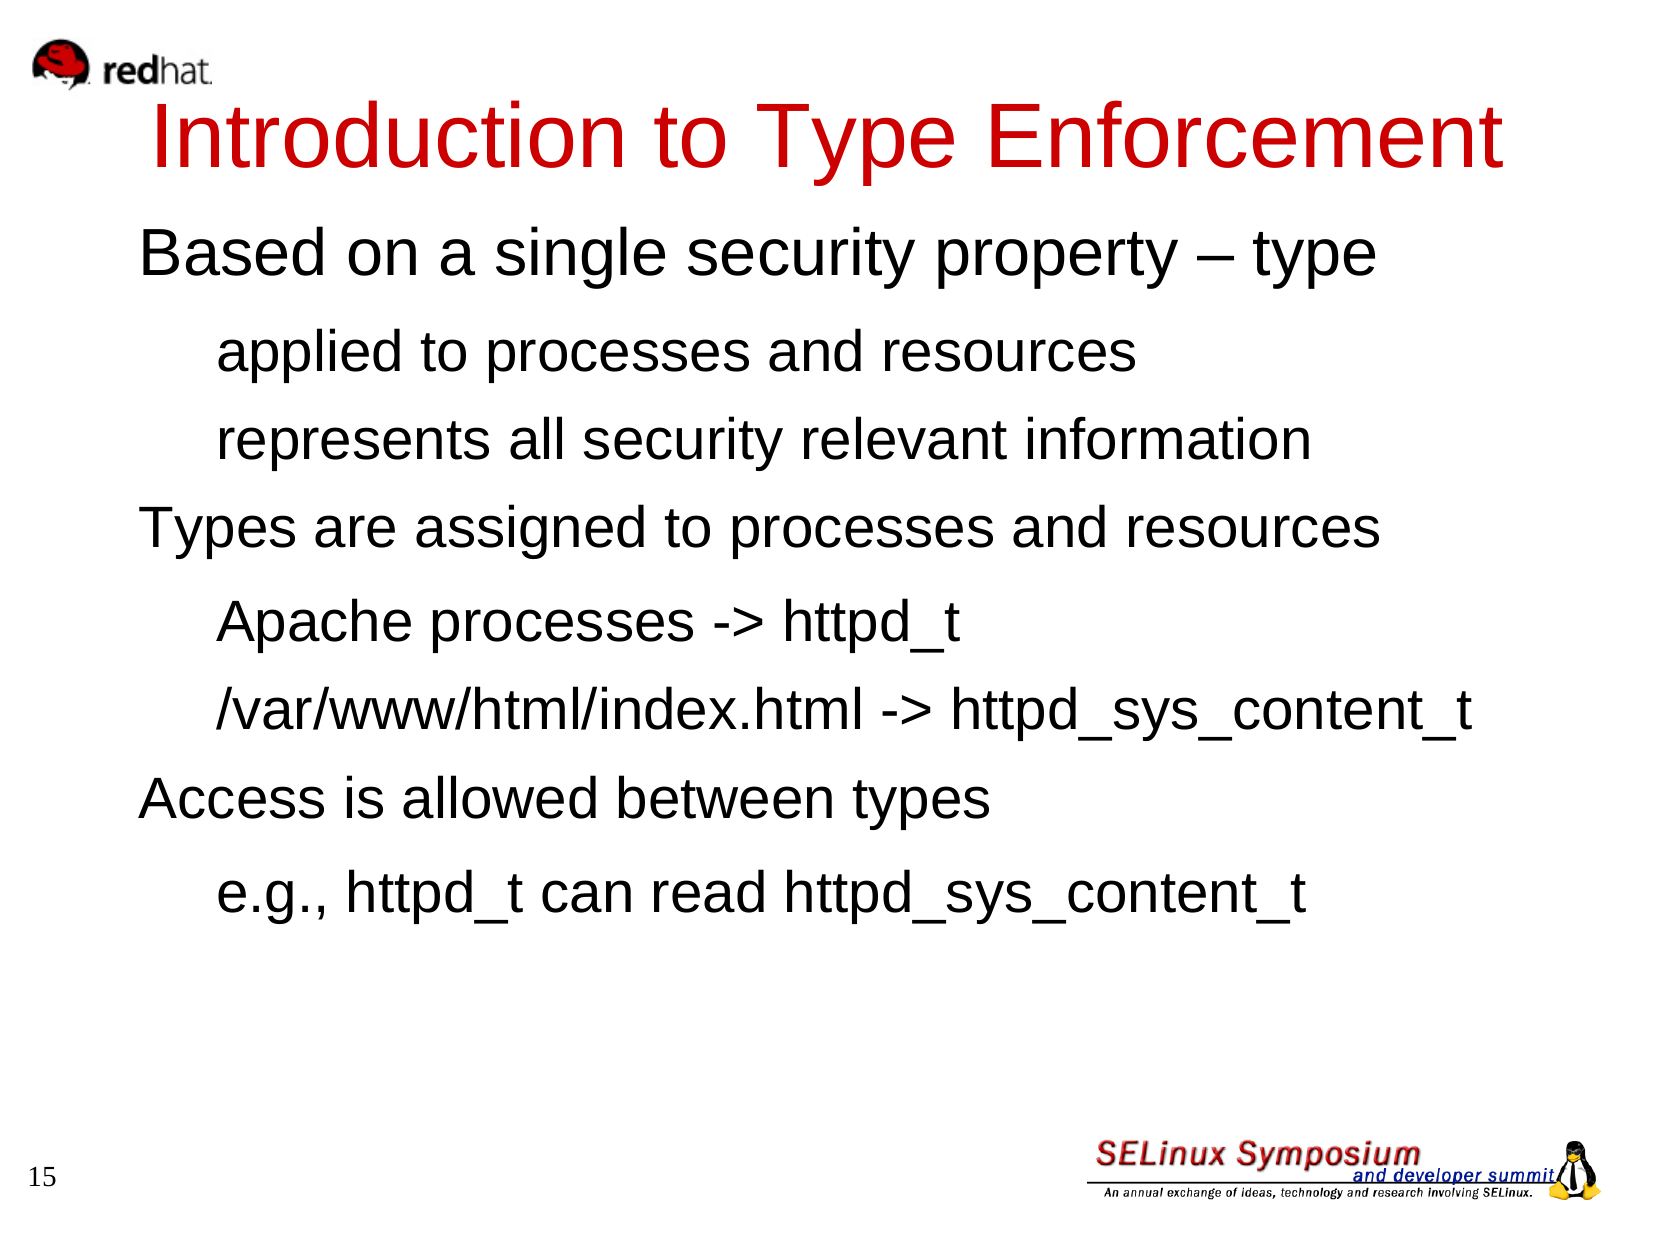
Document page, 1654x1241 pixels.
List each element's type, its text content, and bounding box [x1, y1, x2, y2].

picture [31, 37, 212, 98]
title Introduction to Type Enforcement [121, 55, 1534, 214]
list Based on a single security property – type applied to processes and resources represents all security relevant information Types are assigned to processes and resources Apache processes -> httpd_t /var/www/html/index.html -> httpd_sys_content_t Access is allowed between types e.g., httpd_t can read httpd_sys_content_t [121, 214, 1534, 1100]
picture [1087, 1135, 1613, 1200]
